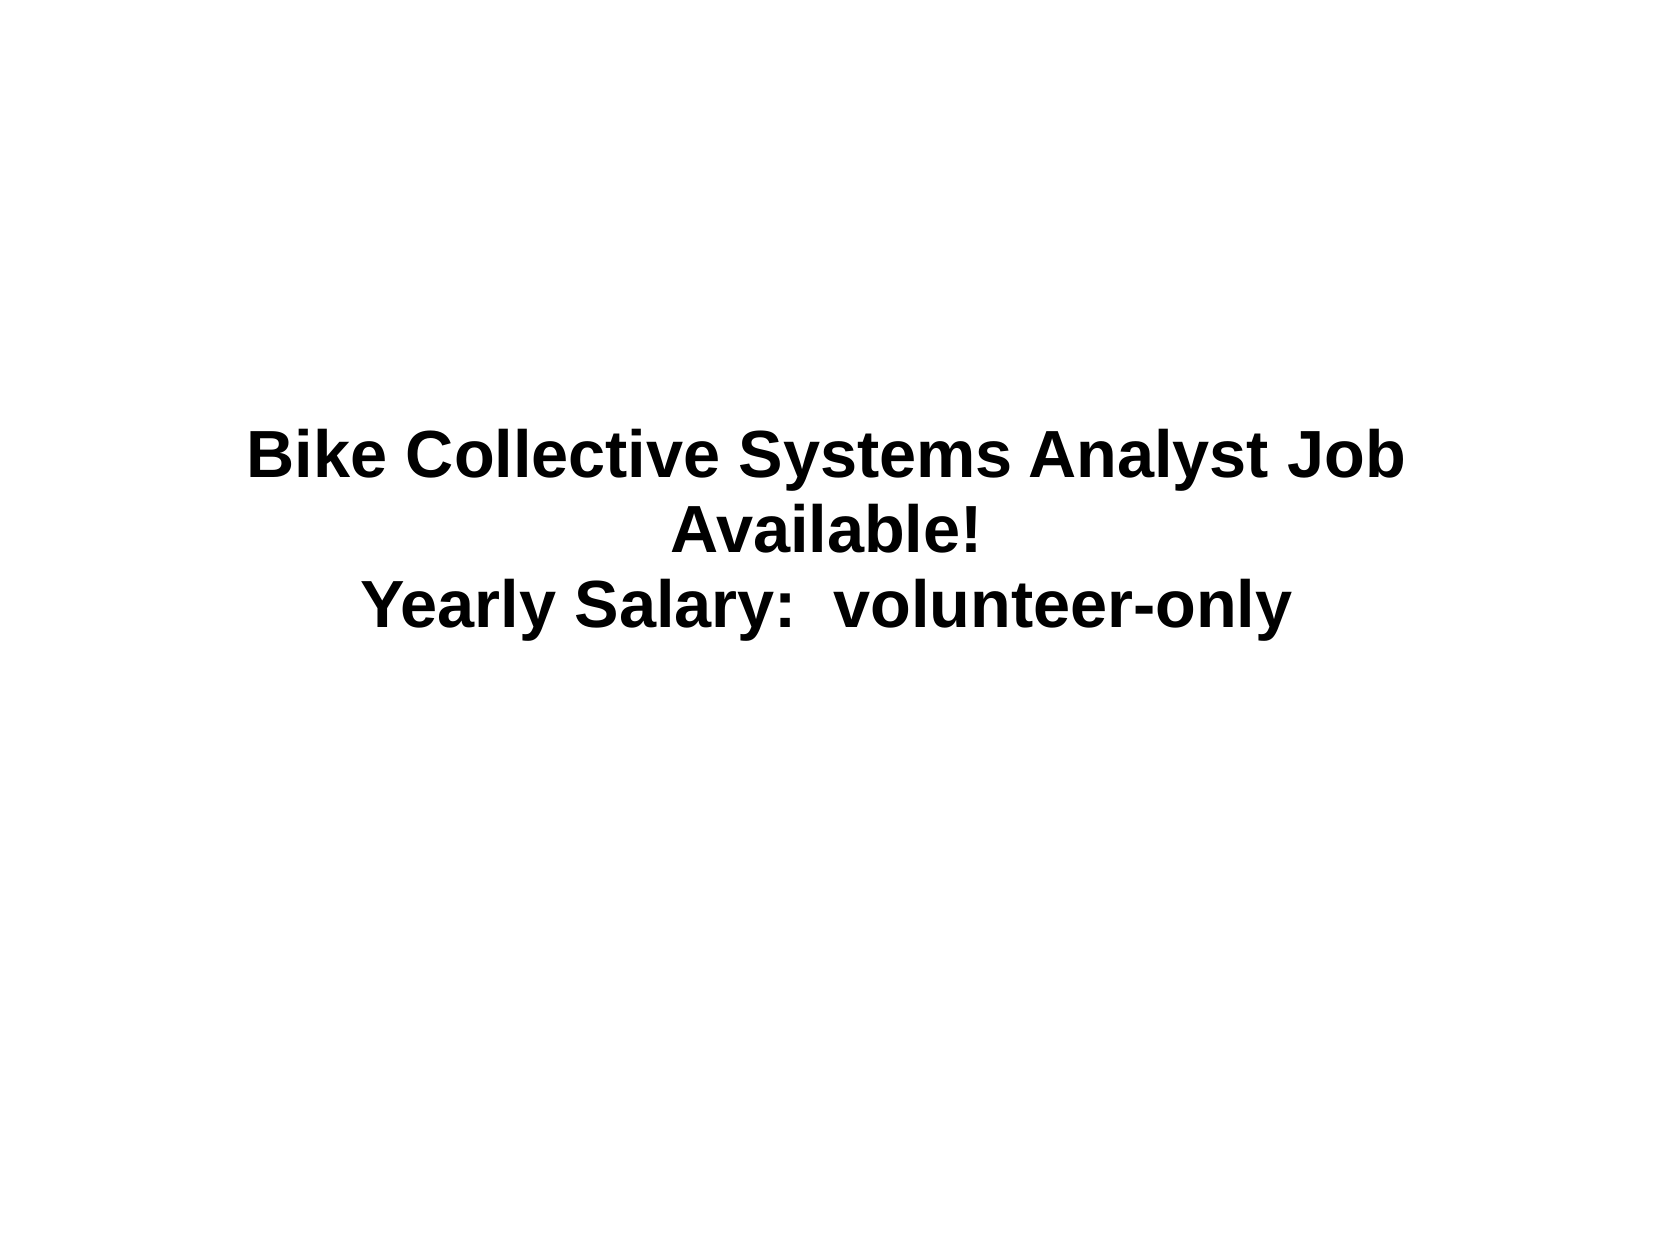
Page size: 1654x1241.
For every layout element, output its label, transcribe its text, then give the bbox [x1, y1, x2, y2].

subtitle Bike Collective Systems Analyst Job Available! Yearly Salary: volunteer-only [82, 49, 1571, 1010]
